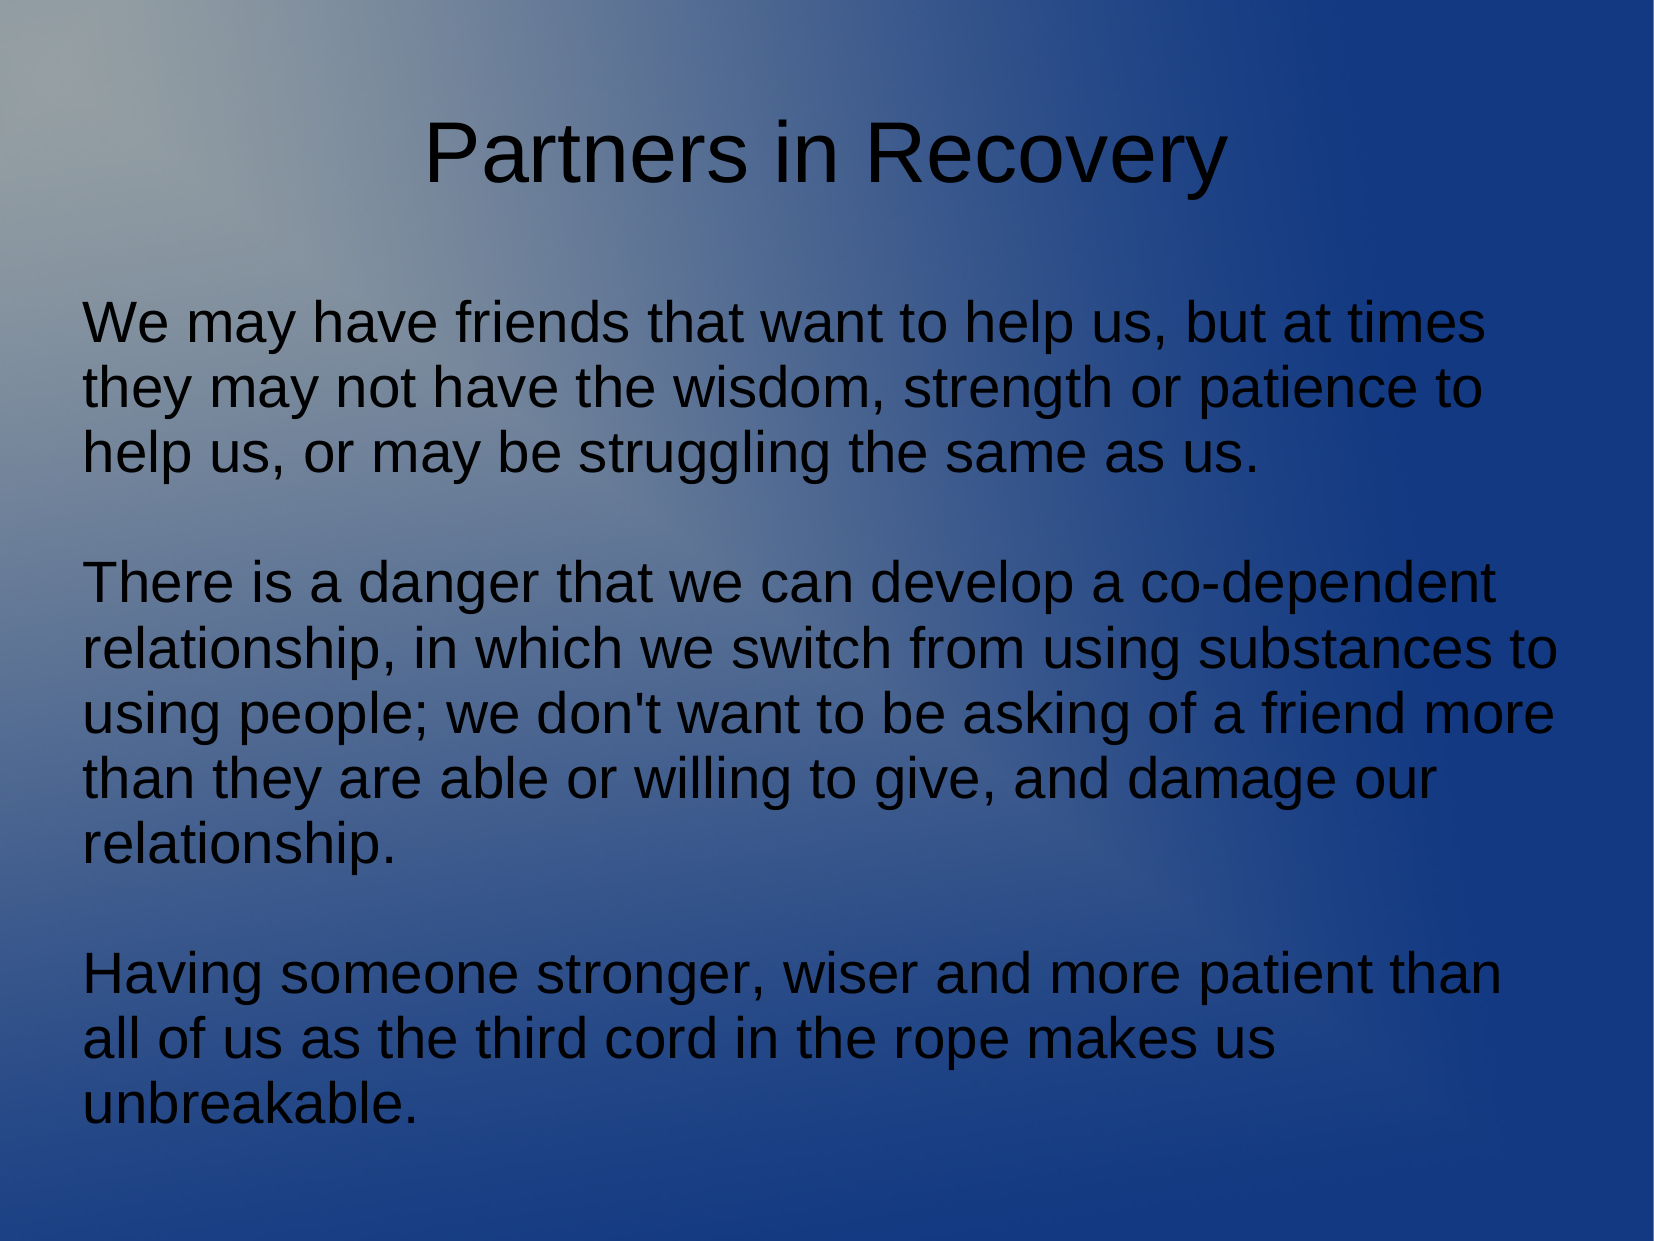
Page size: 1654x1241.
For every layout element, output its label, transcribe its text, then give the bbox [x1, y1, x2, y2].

title Partners in Recovery [82, 49, 1571, 257]
subtitle We may have friends that want to help us, but at times they may not have the wisdom, strength or patience to help us, or may be struggling the same as us. There is a danger that we can develop a co-dependent relationship, in which we switch from using substances to using people; we don't want to be asking of a friend more than they are able or willing to give, and damage our relationship. Having someone stronger, wiser and more patient than all of us as the third cord in the rope makes us unbreakable. [82, 290, 1571, 1241]
picture [0, 0, 1654, 1241]
